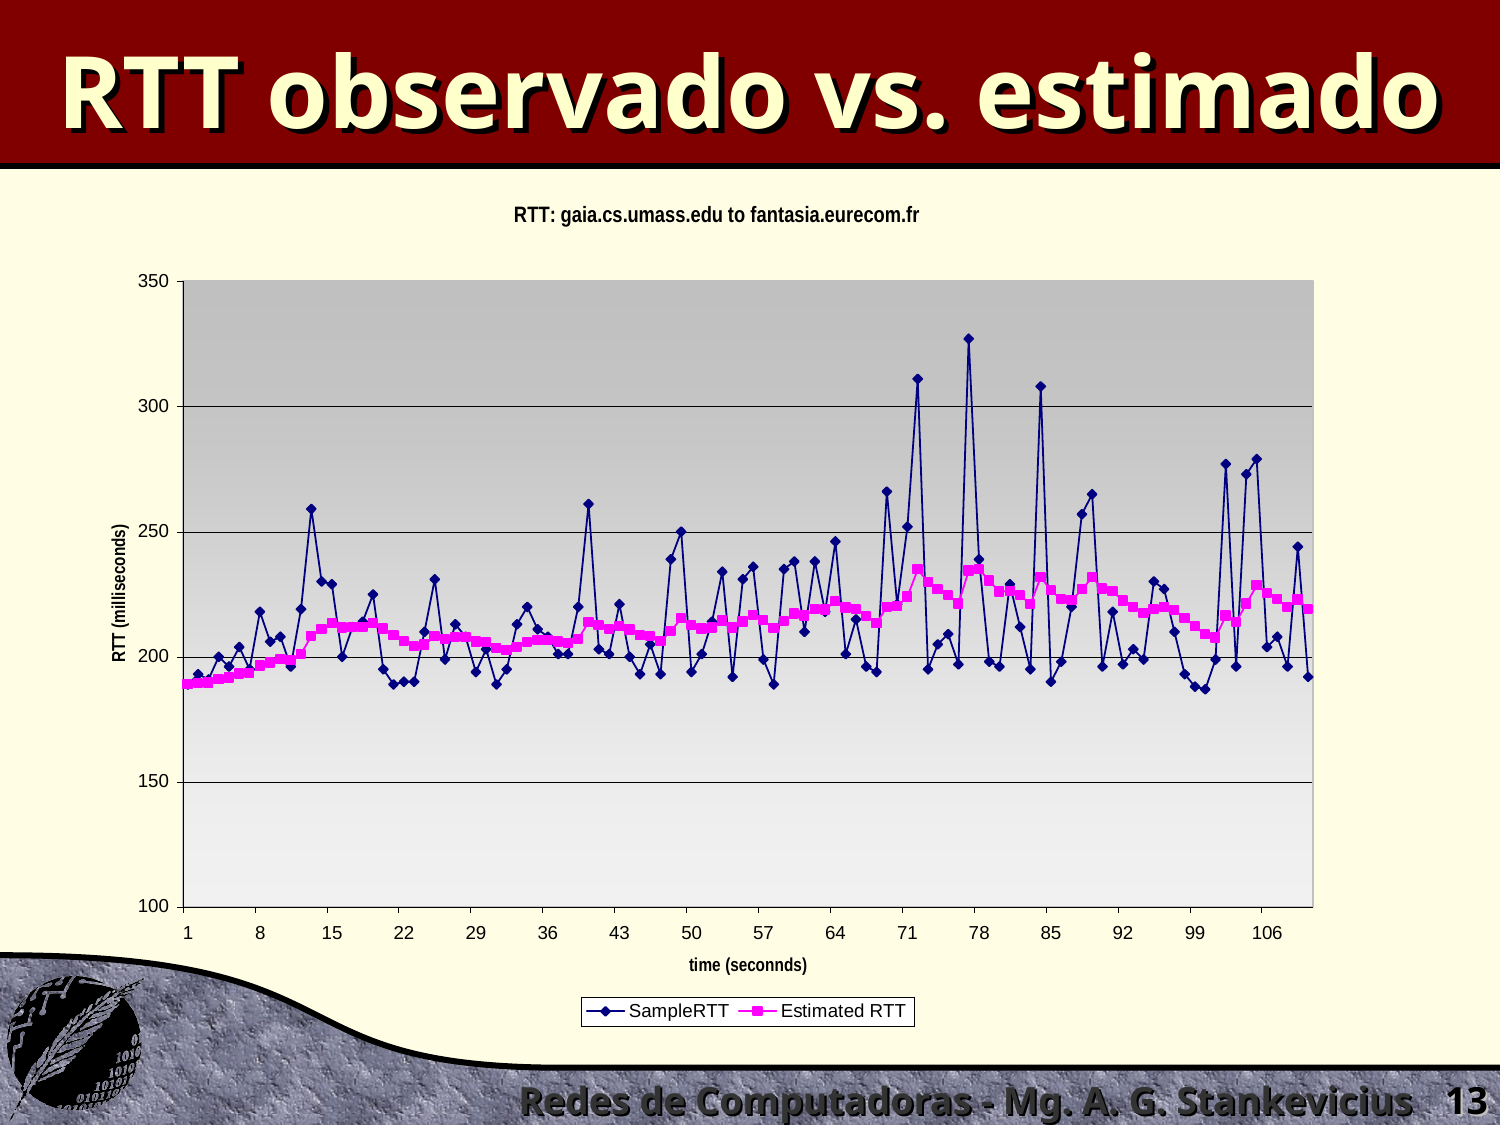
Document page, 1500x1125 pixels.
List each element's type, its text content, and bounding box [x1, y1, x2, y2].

title RTT observado vs. estimado [15, 5, 1485, 160]
picture [790, 1100, 795, 1110]
picture [0, 172, 1500, 1125]
picture [1047, 1100, 1054, 1110]
